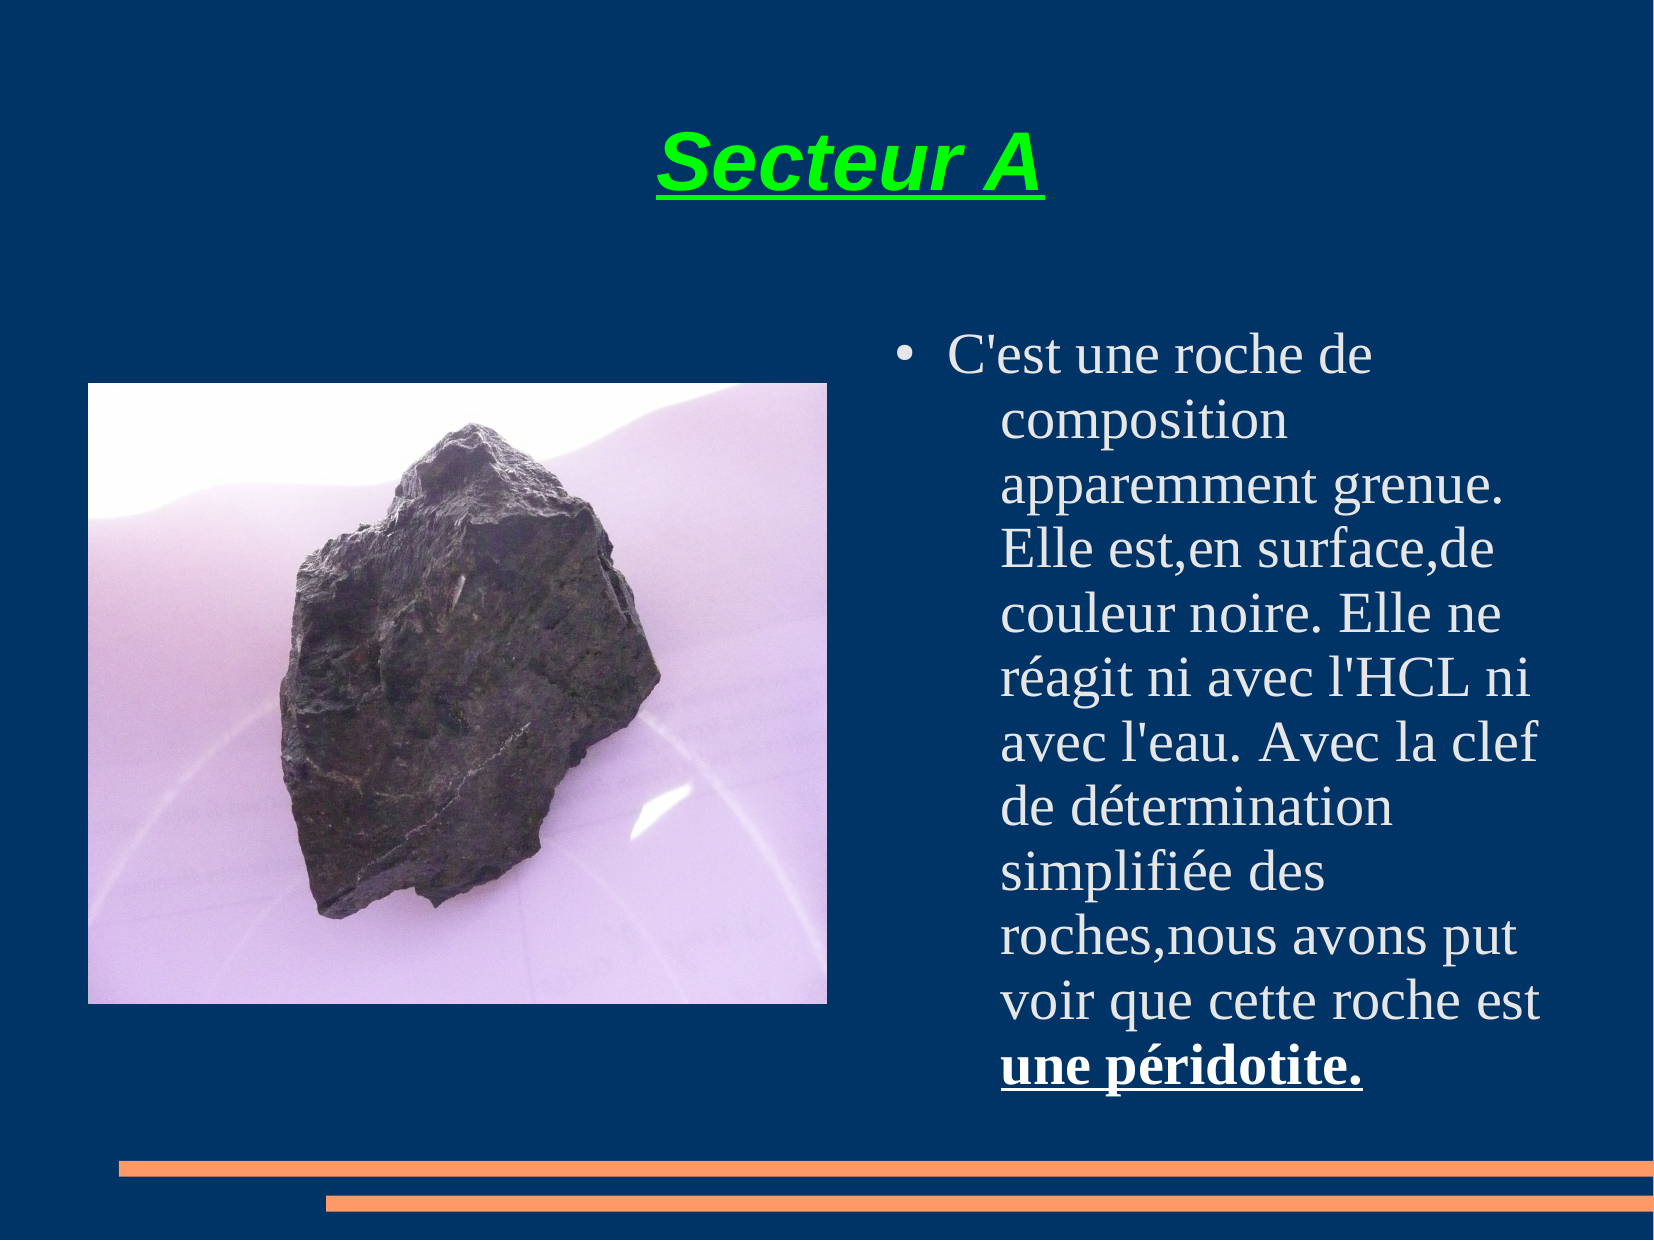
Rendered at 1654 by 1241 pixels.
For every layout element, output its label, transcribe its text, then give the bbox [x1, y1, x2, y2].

title Secteur A [118, 58, 1531, 266]
list C'est une roche de composition apparemment grenue. Elle est,en surface,de couleur noire. Elle ne réagit ni avec l'HCL ni avec l'eau. Avec la clef de détermination simplifiée des roches,nous avons put voir que cette roche est une péridotite. [858, 322, 1562, 1132]
picture [88, 383, 827, 1004]
